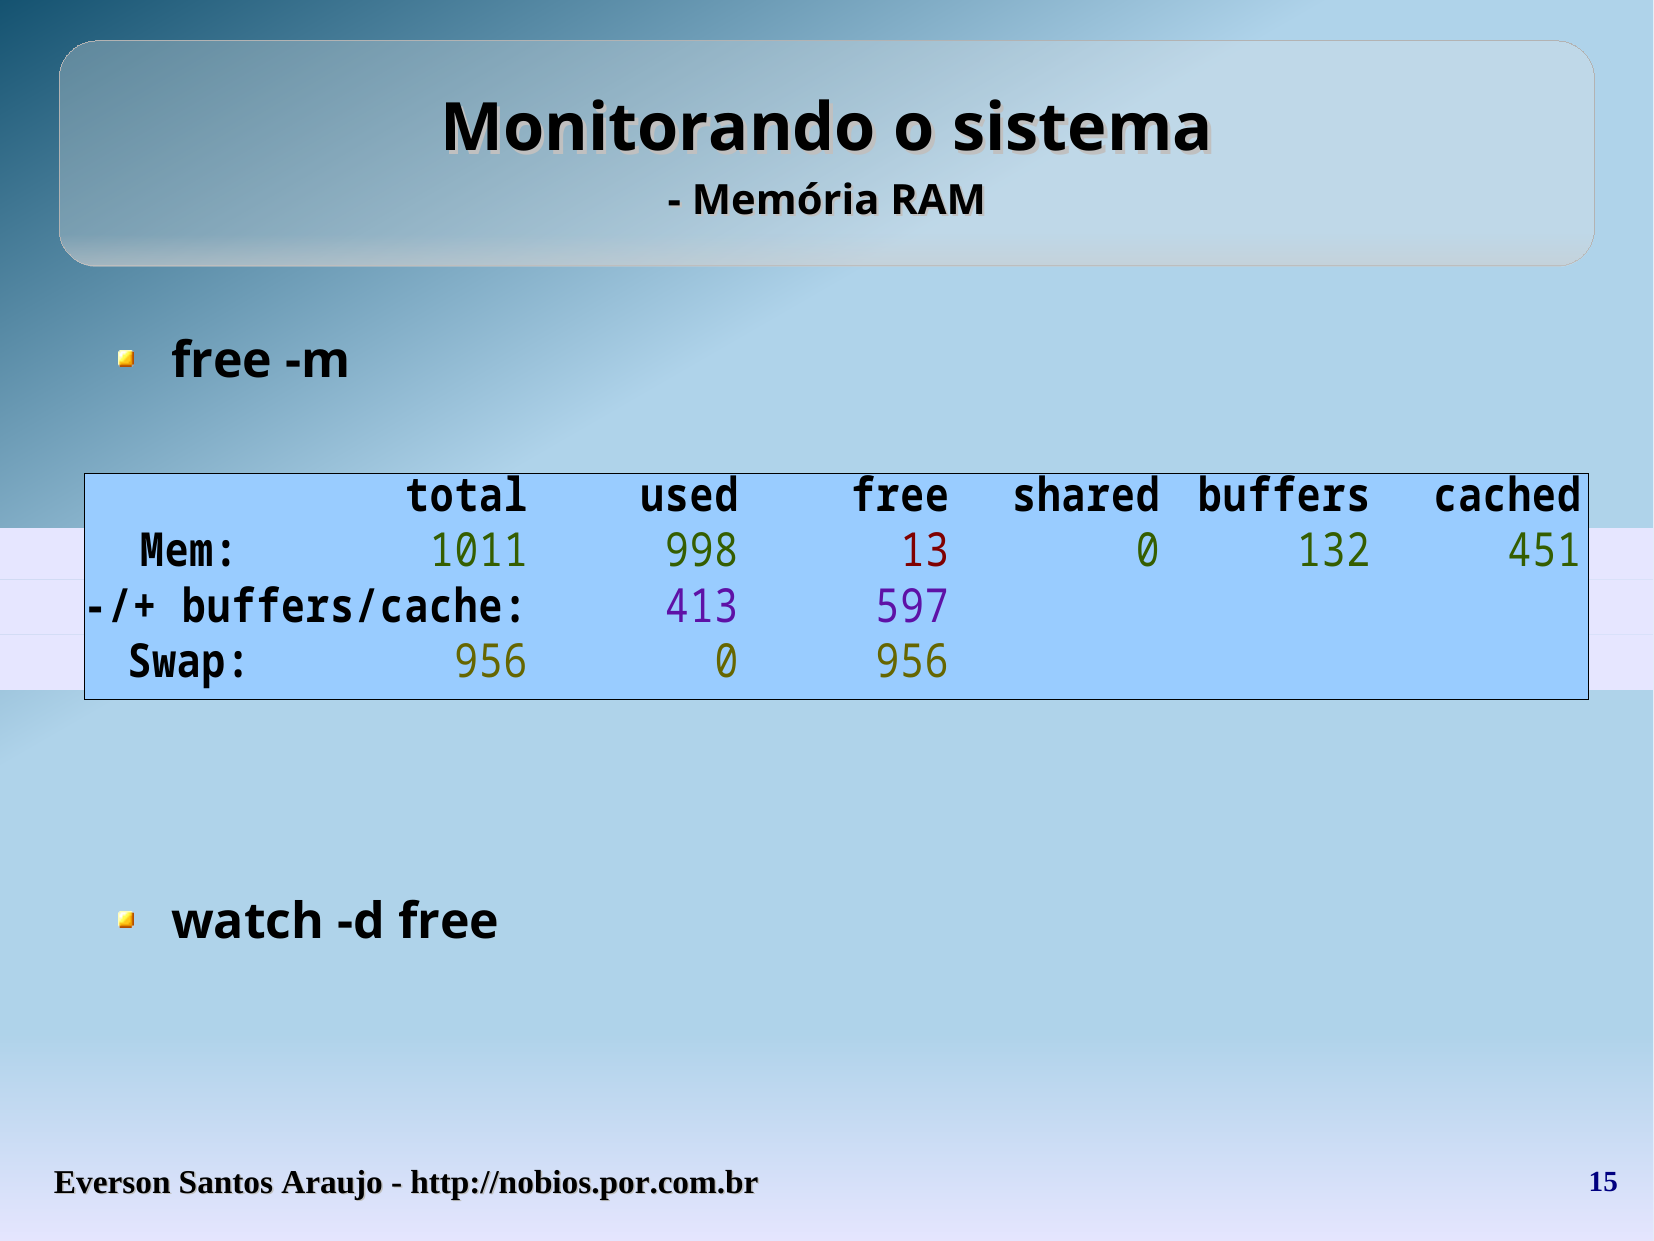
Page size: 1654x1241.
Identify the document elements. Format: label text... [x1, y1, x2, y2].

title Monitorando o sistema - Memória RAM [82, 49, 1571, 257]
text_box [85, 400, 1654, 493]
list free -m [82, 290, 1571, 359]
text_box [1589, 528, 1654, 690]
text_box [0, 528, 84, 690]
picture [118, 920, 134, 928]
chart [84, 473, 1589, 700]
picture [118, 359, 134, 367]
list watch -d free [82, 851, 1571, 920]
